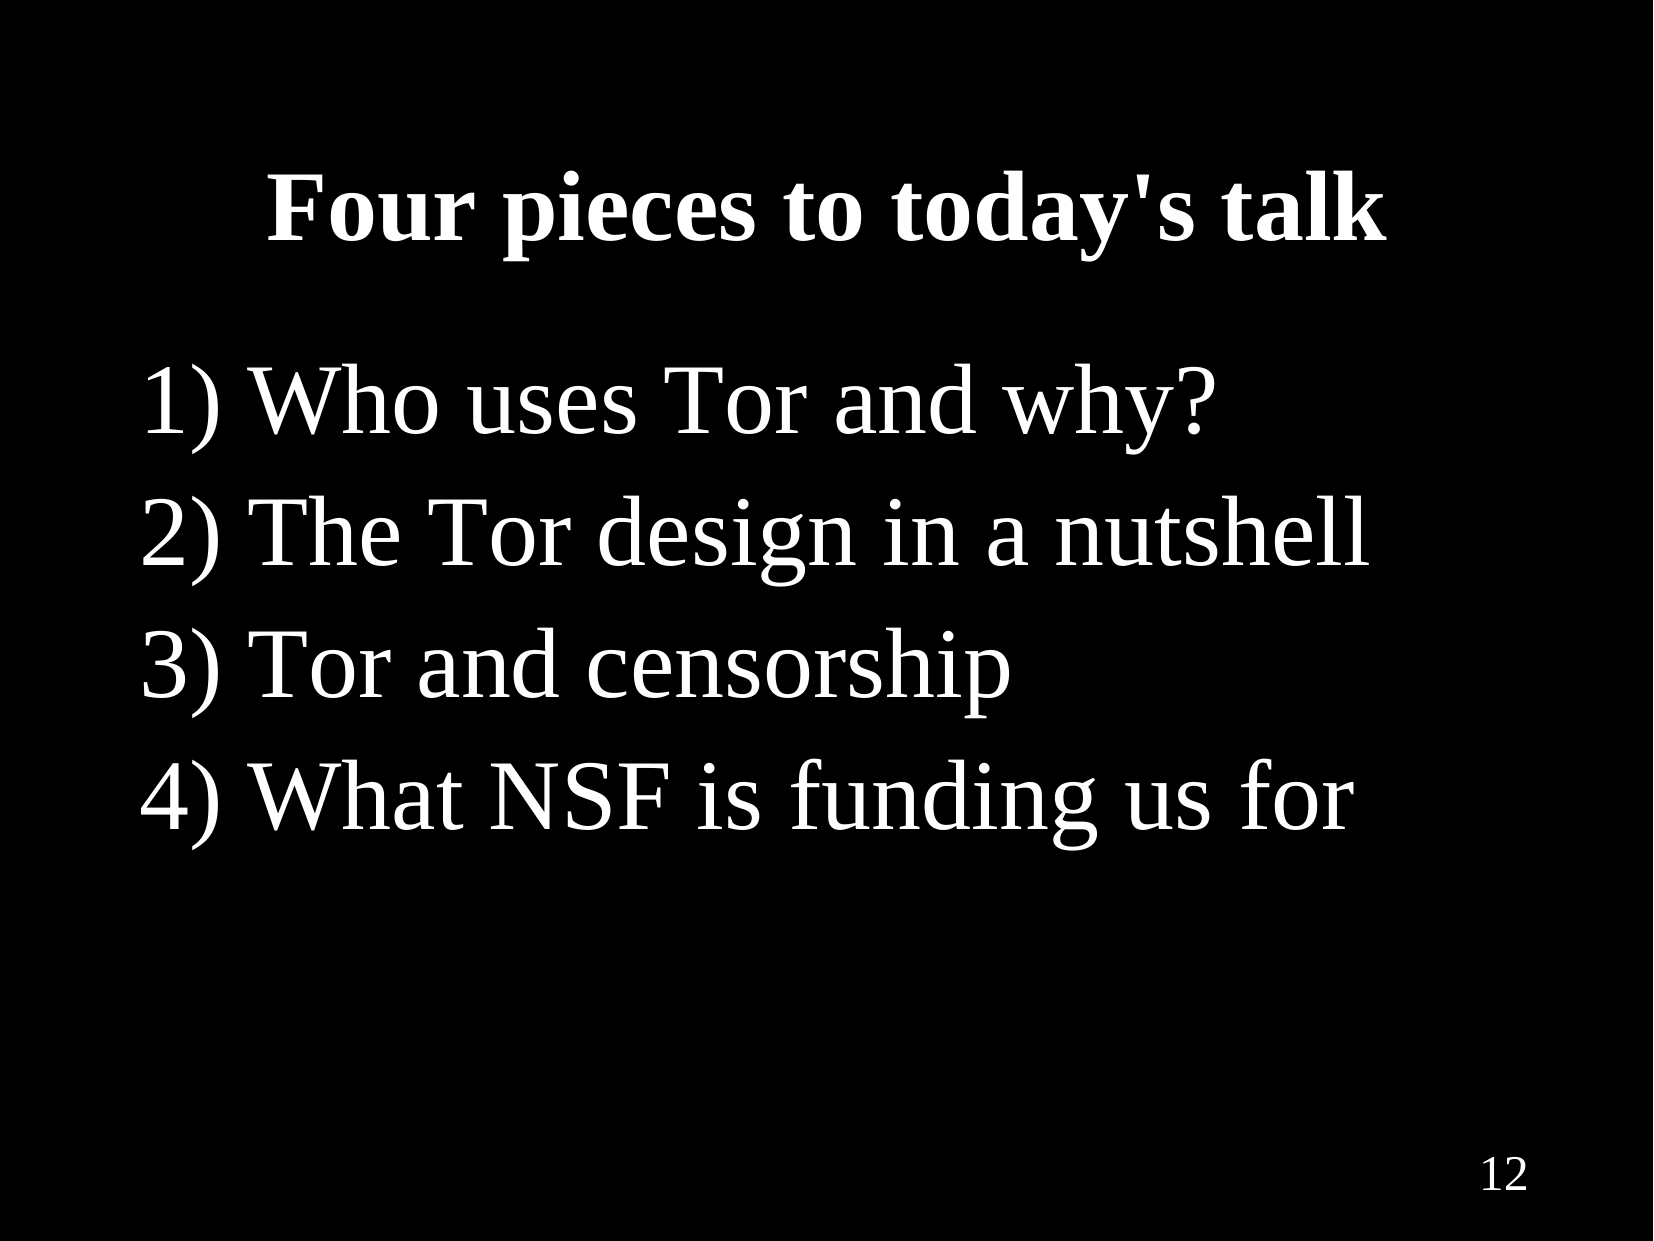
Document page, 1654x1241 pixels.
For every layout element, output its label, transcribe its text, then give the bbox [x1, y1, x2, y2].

list 1) Who uses Tor and why? 2) The Tor design in a nutshell 3) Tor and censorship 4) What NSF is funding us for [121, 344, 1534, 1127]
title Four pieces to today's talk [121, 102, 1534, 311]
